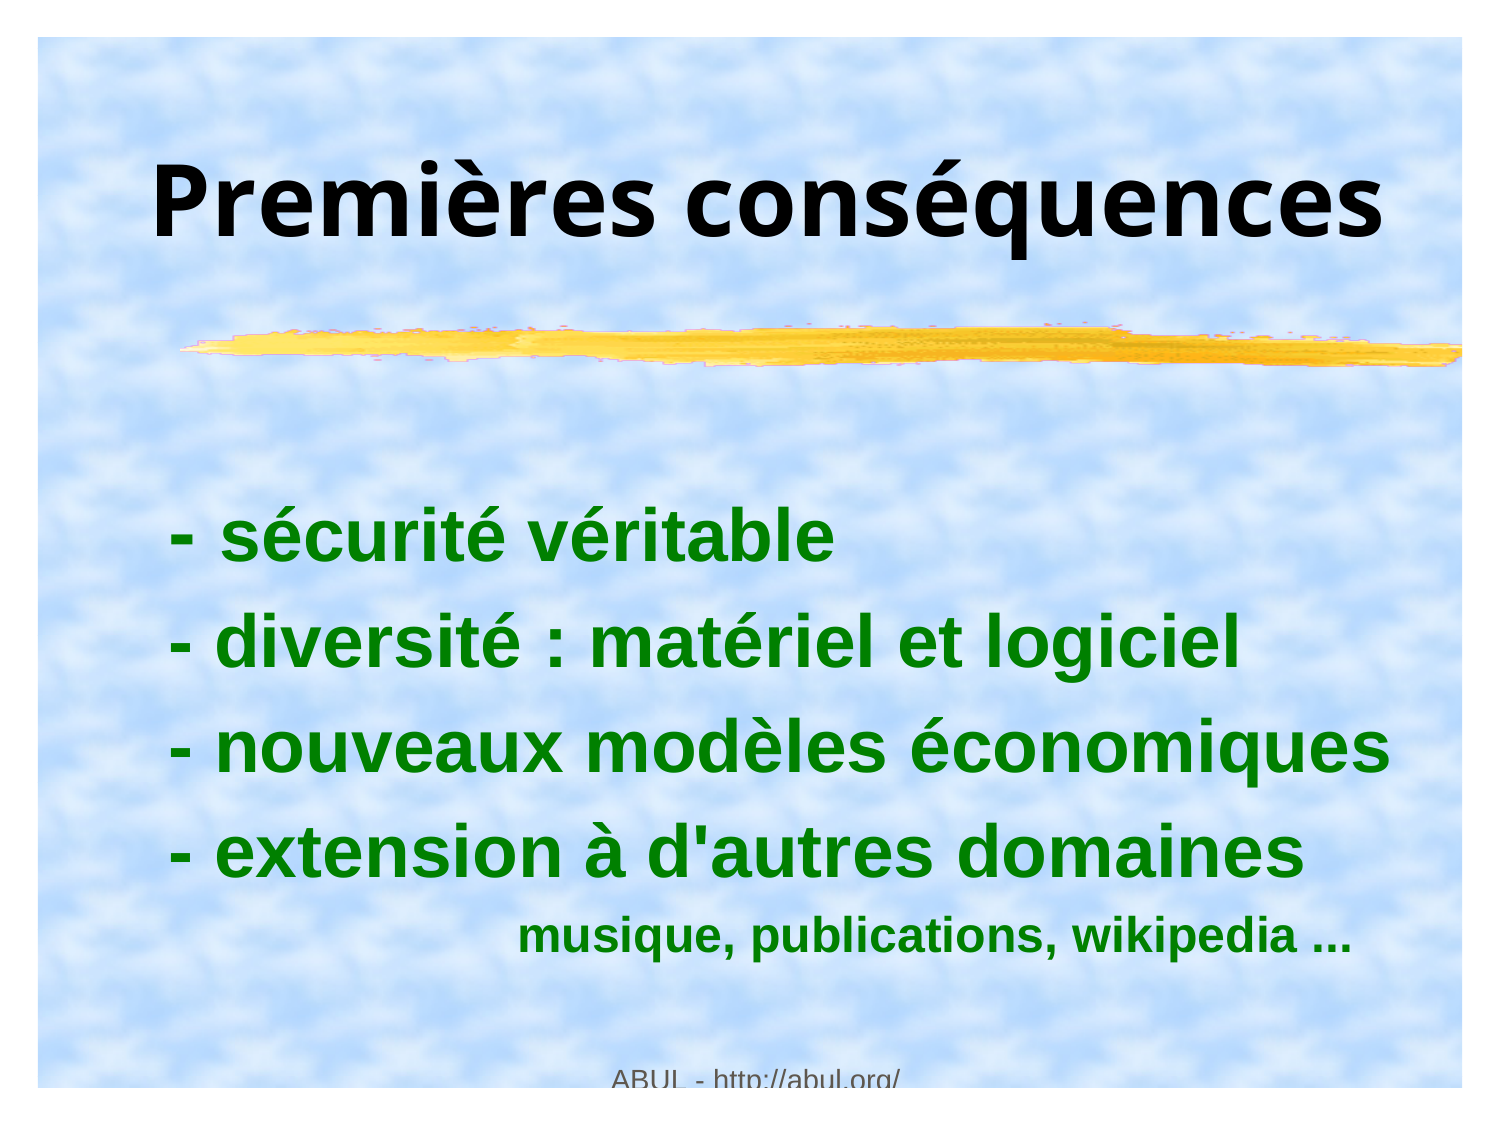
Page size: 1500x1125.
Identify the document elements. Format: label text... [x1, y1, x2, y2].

picture [37, 314, 1463, 1088]
picture [750, 1076, 757, 1088]
picture [734, 1076, 739, 1088]
picture [718, 1076, 725, 1088]
picture [879, 1076, 887, 1088]
text_box Premières conséquences [37, 81, 1463, 314]
picture [614, 1084, 626, 1088]
picture [790, 1082, 797, 1088]
text_box [1316, 145, 1323, 248]
picture [37, 37, 1463, 81]
picture [853, 1076, 861, 1088]
title - sécurité véritable - diversité : matériel et logiciel - nouveaux modèles économiques - extension à d'autres domaines musique, publications, wikipedia ... [153, 429, 1463, 997]
picture [616, 1073, 623, 1082]
picture [635, 1081, 645, 1088]
picture [635, 1072, 644, 1078]
picture [807, 1076, 814, 1088]
